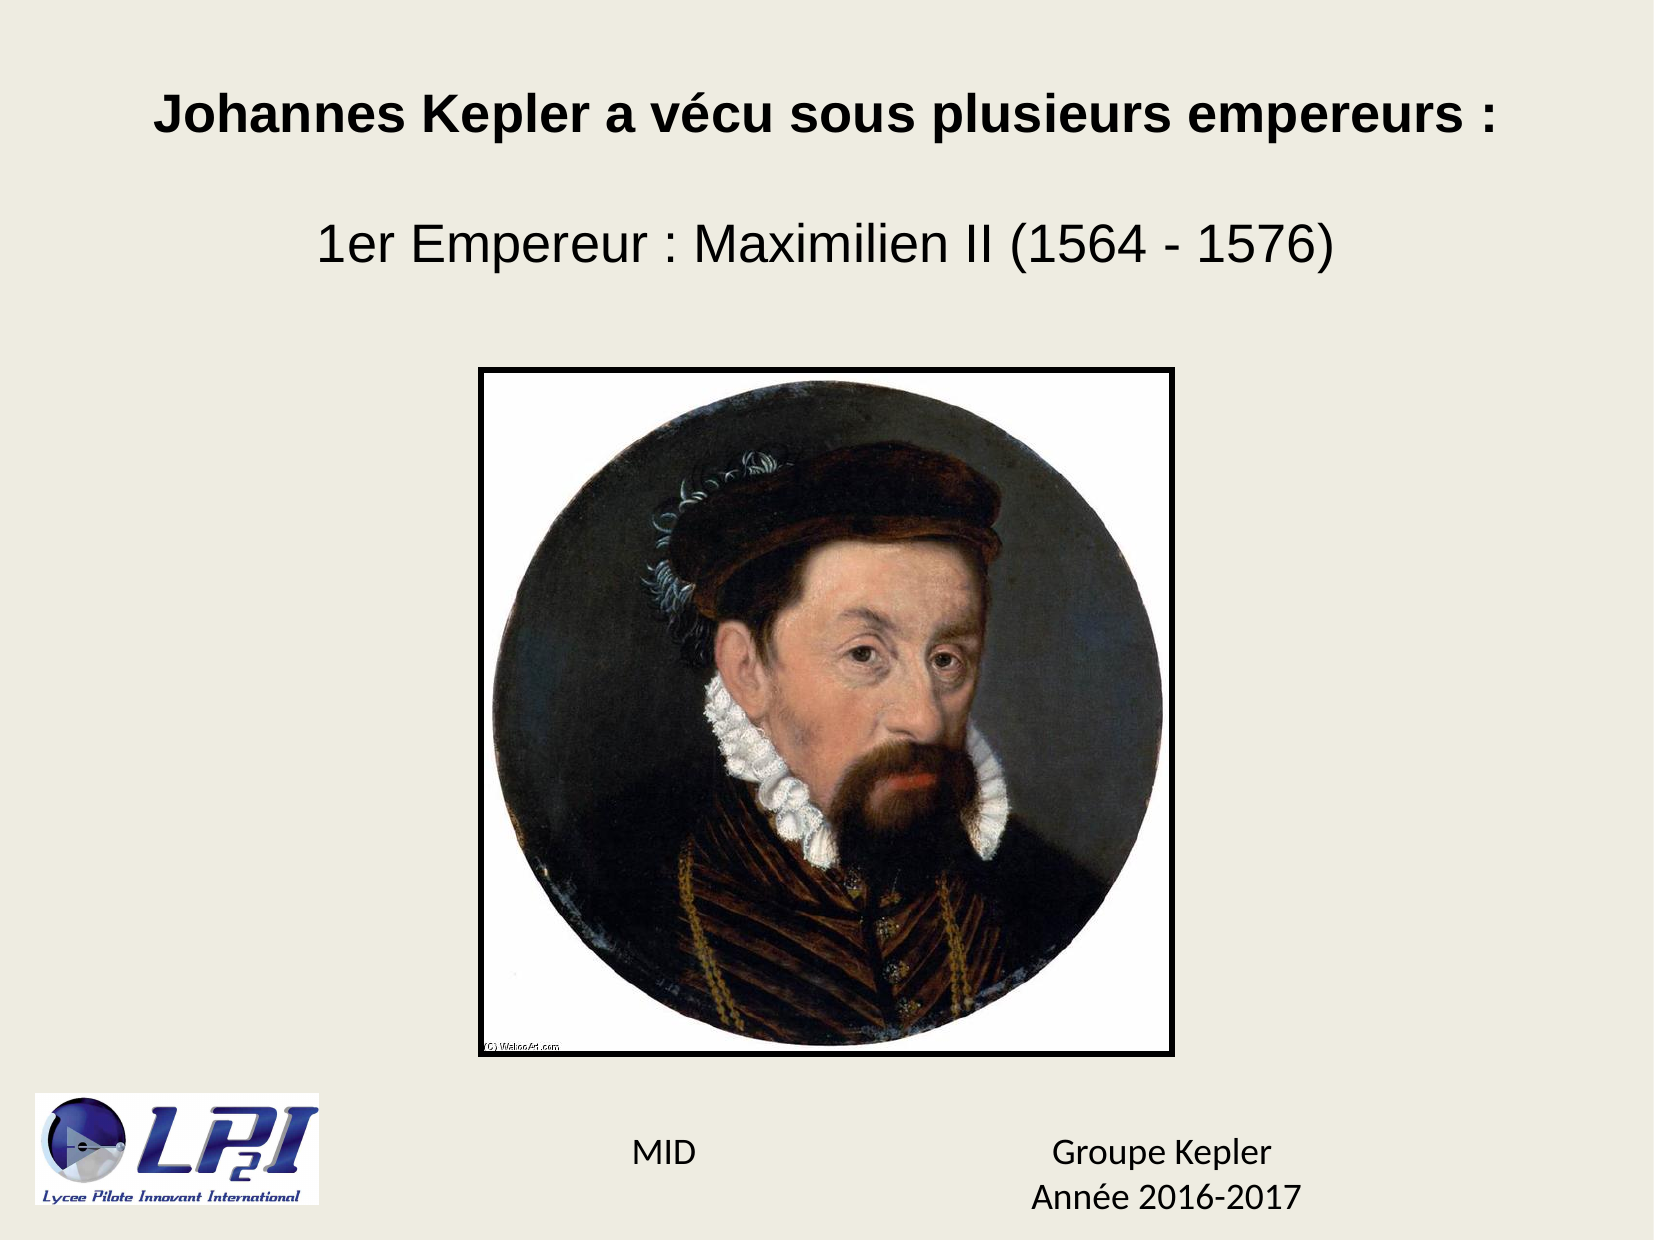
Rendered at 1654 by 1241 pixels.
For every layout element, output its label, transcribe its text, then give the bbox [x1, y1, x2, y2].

picture [484, 372, 1170, 1052]
text_box Johannes Kepler a vécu sous plusieurs empereurs : 1er Empereur : Maximilien II (1564 - 1576) [138, 70, 1515, 281]
picture [35, 1093, 319, 1205]
footer MID Groupe Kepler Année 2016-2017 [472, 1119, 1585, 1205]
